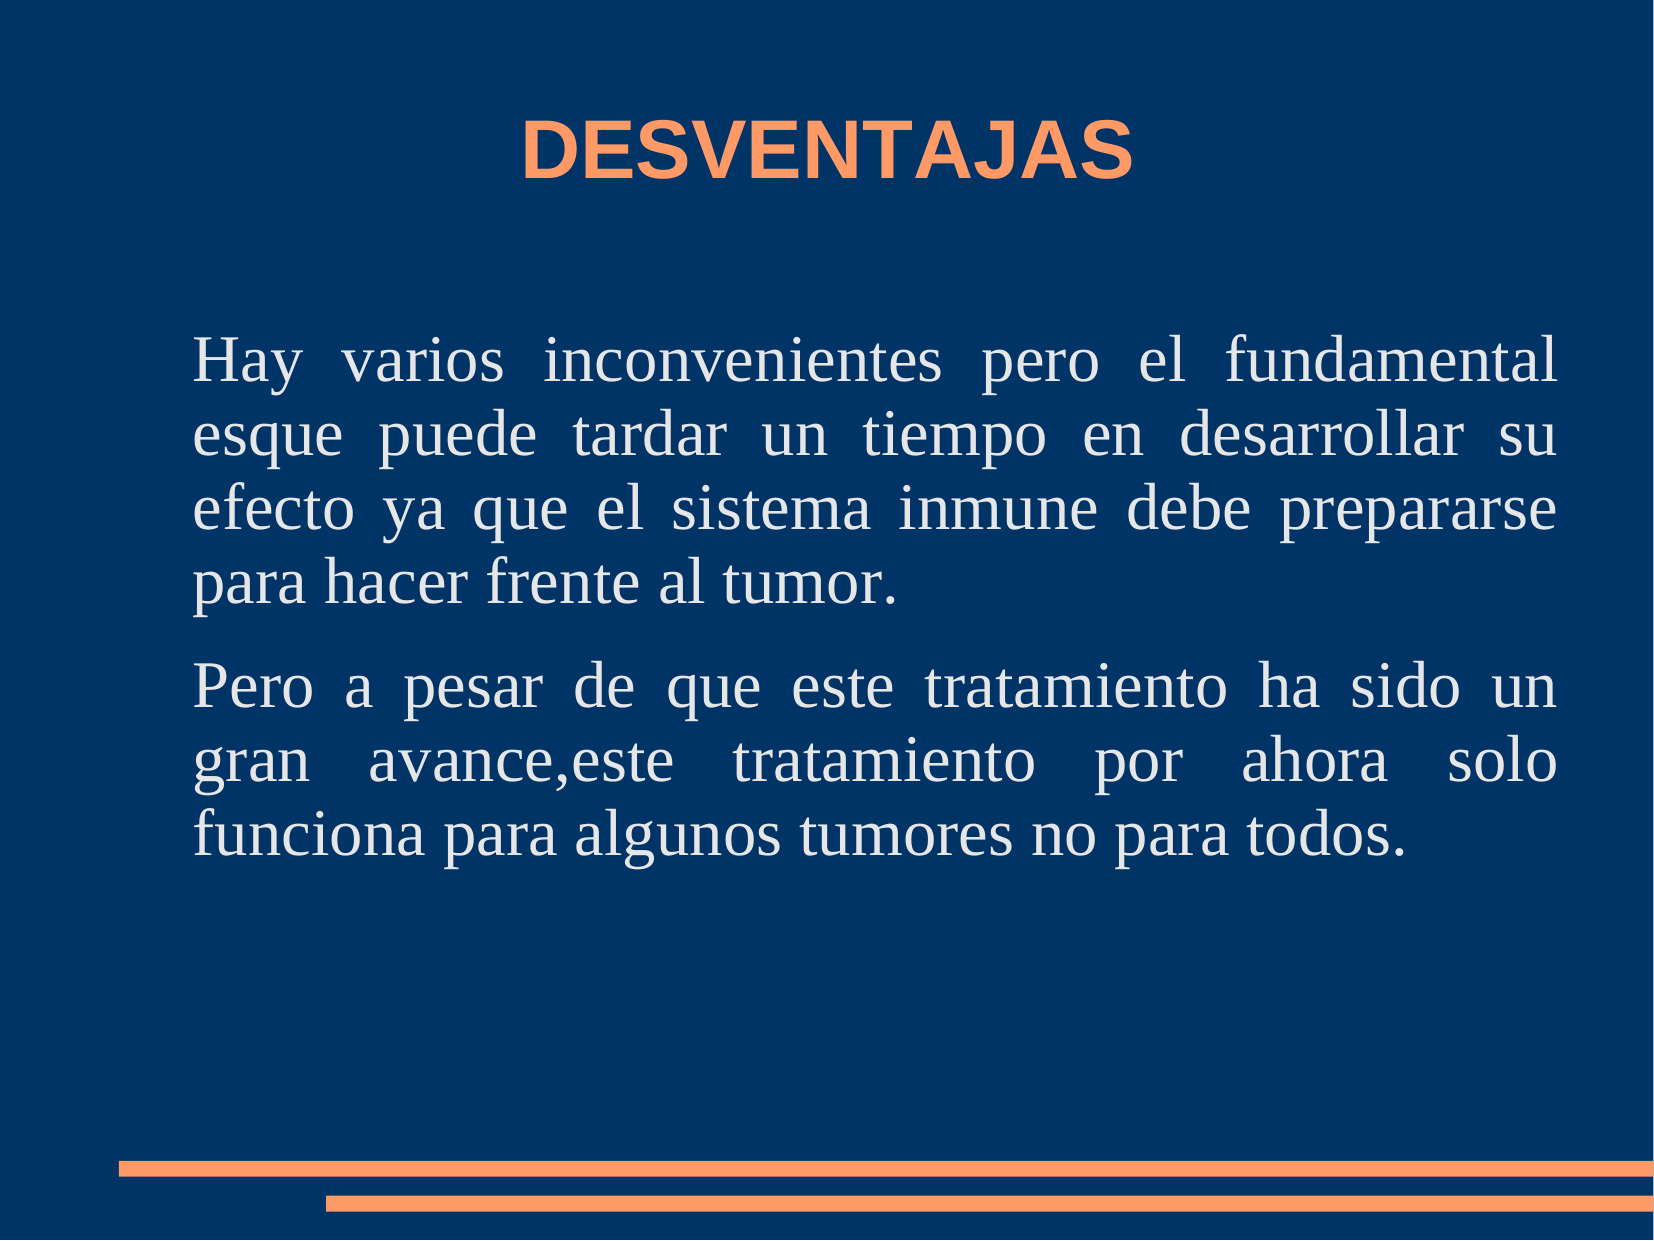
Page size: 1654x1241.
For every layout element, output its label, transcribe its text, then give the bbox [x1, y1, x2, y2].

title DESVENTAJAS [121, 46, 1534, 254]
list Hay varios inconvenientes pero el fundamental esque puede tardar un tiempo en desarrollar su efecto ya que el sistema inmune debe prepararse para hacer frente al tumor. Pero a pesar de que este tratamiento ha sido un gran avance,este tratamiento por ahora solo funciona para algunos tumores no para todos. [121, 322, 1561, 1141]
